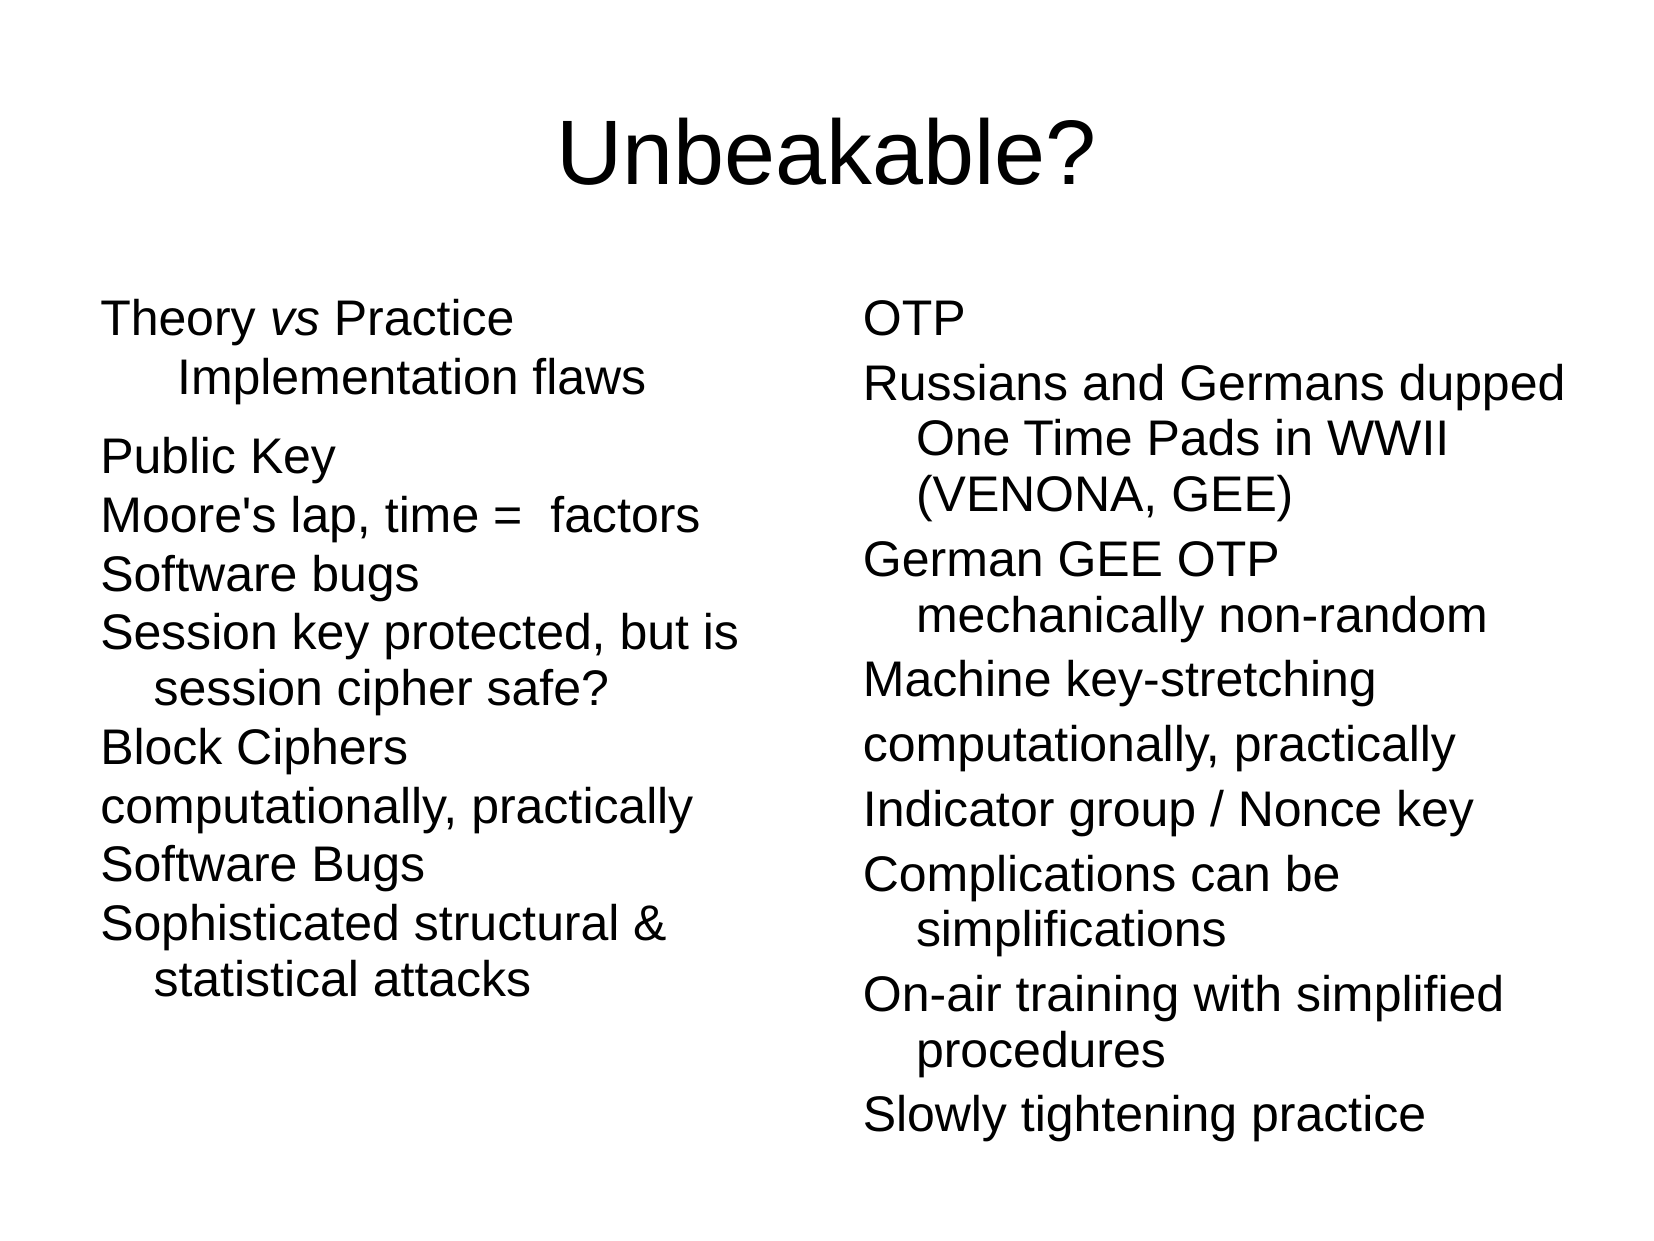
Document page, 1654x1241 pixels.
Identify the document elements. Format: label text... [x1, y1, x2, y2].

list Theory vs Practice Implementation flaws Public Key Moore's lap, time = factors Software bugs Session key protected, but is session cipher safe? Block Ciphers computationally, practically Software Bugs Sophisticated structural & statistical attacks [82, 290, 809, 1109]
title Unbeakable? [82, 49, 1571, 257]
list OTP Russians and Germans dupped One Time Pads in WWII (VENONA, GEE) German GEE OTP mechanically non-random Machine key-stretching computationally, practically Indicator group / Nonce key Complications can be simplifications On-air training with simplified procedures Slowly tightening practice [845, 290, 1572, 1143]
